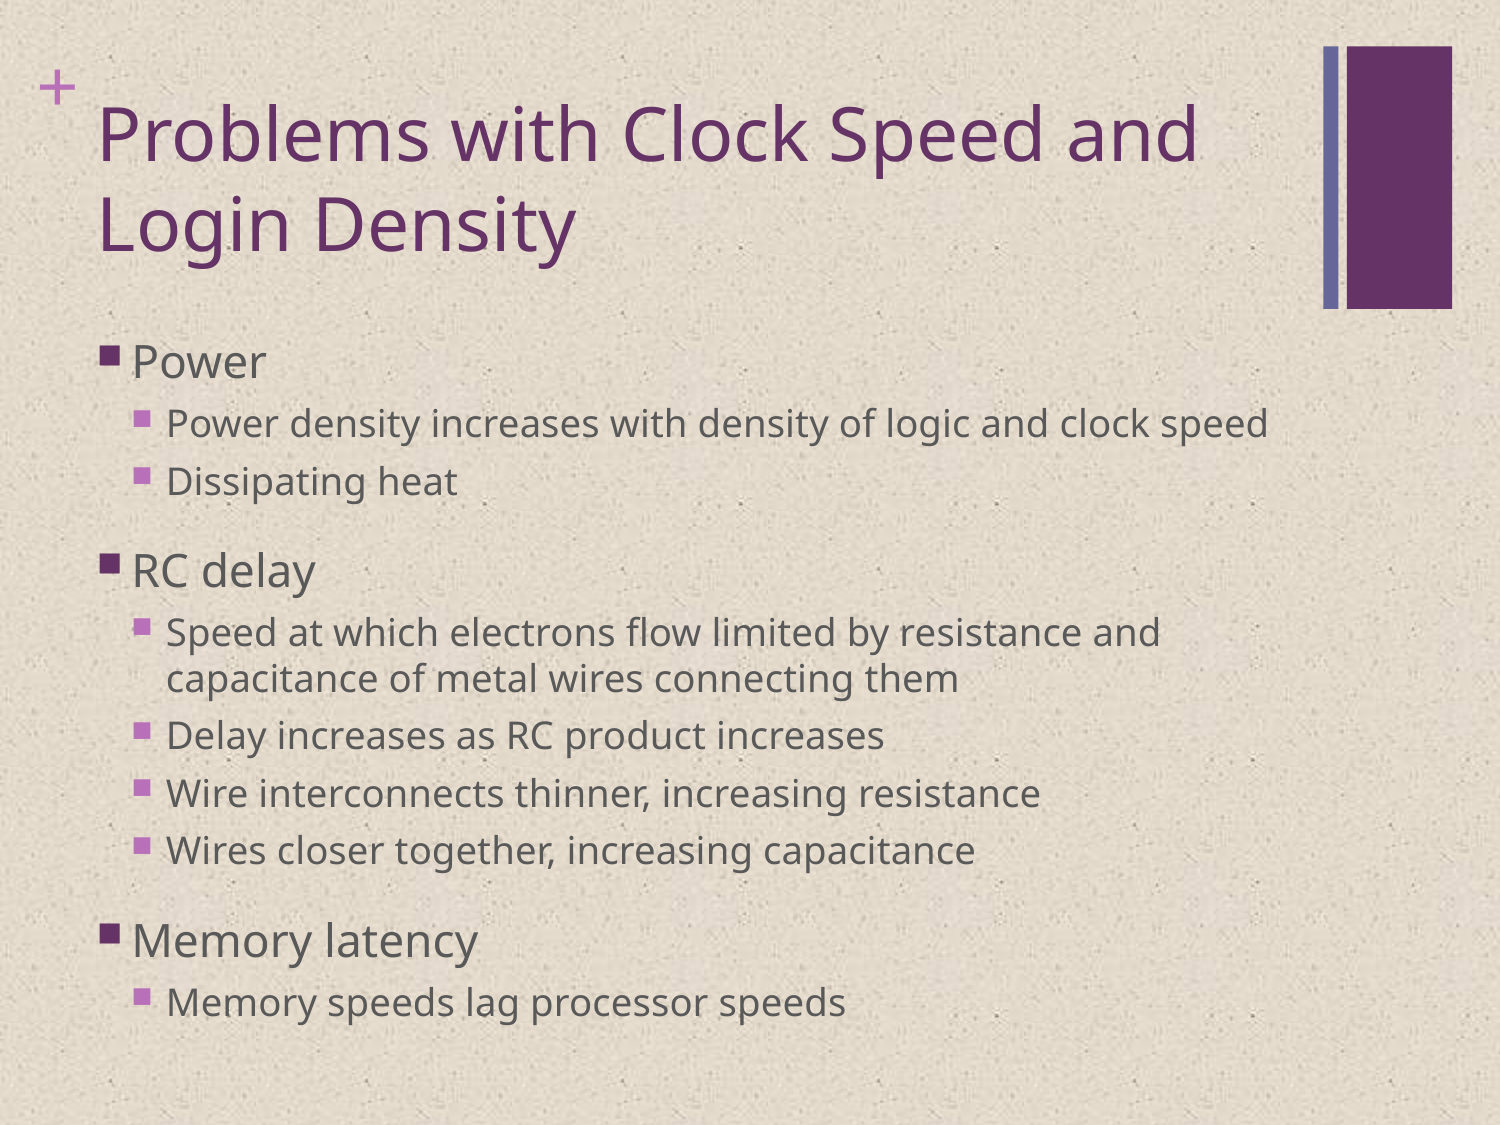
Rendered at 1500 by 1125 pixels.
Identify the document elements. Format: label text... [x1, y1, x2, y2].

title Problems with Clock Speed and Login Density [81, 79, 1322, 263]
list Power Power density increases with density of logic and clock speed Dissipating heat RC delay Speed at which electrons flow limited by resistance and capacitance of metal wires connecting them Delay increases as RC product increases Wire interconnects thinner, increasing resistance Wires closer together, increasing capacitance Memory latency Memory speeds lag processor speeds [81, 324, 1322, 1038]
picture [0, 0, 1500, 1125]
